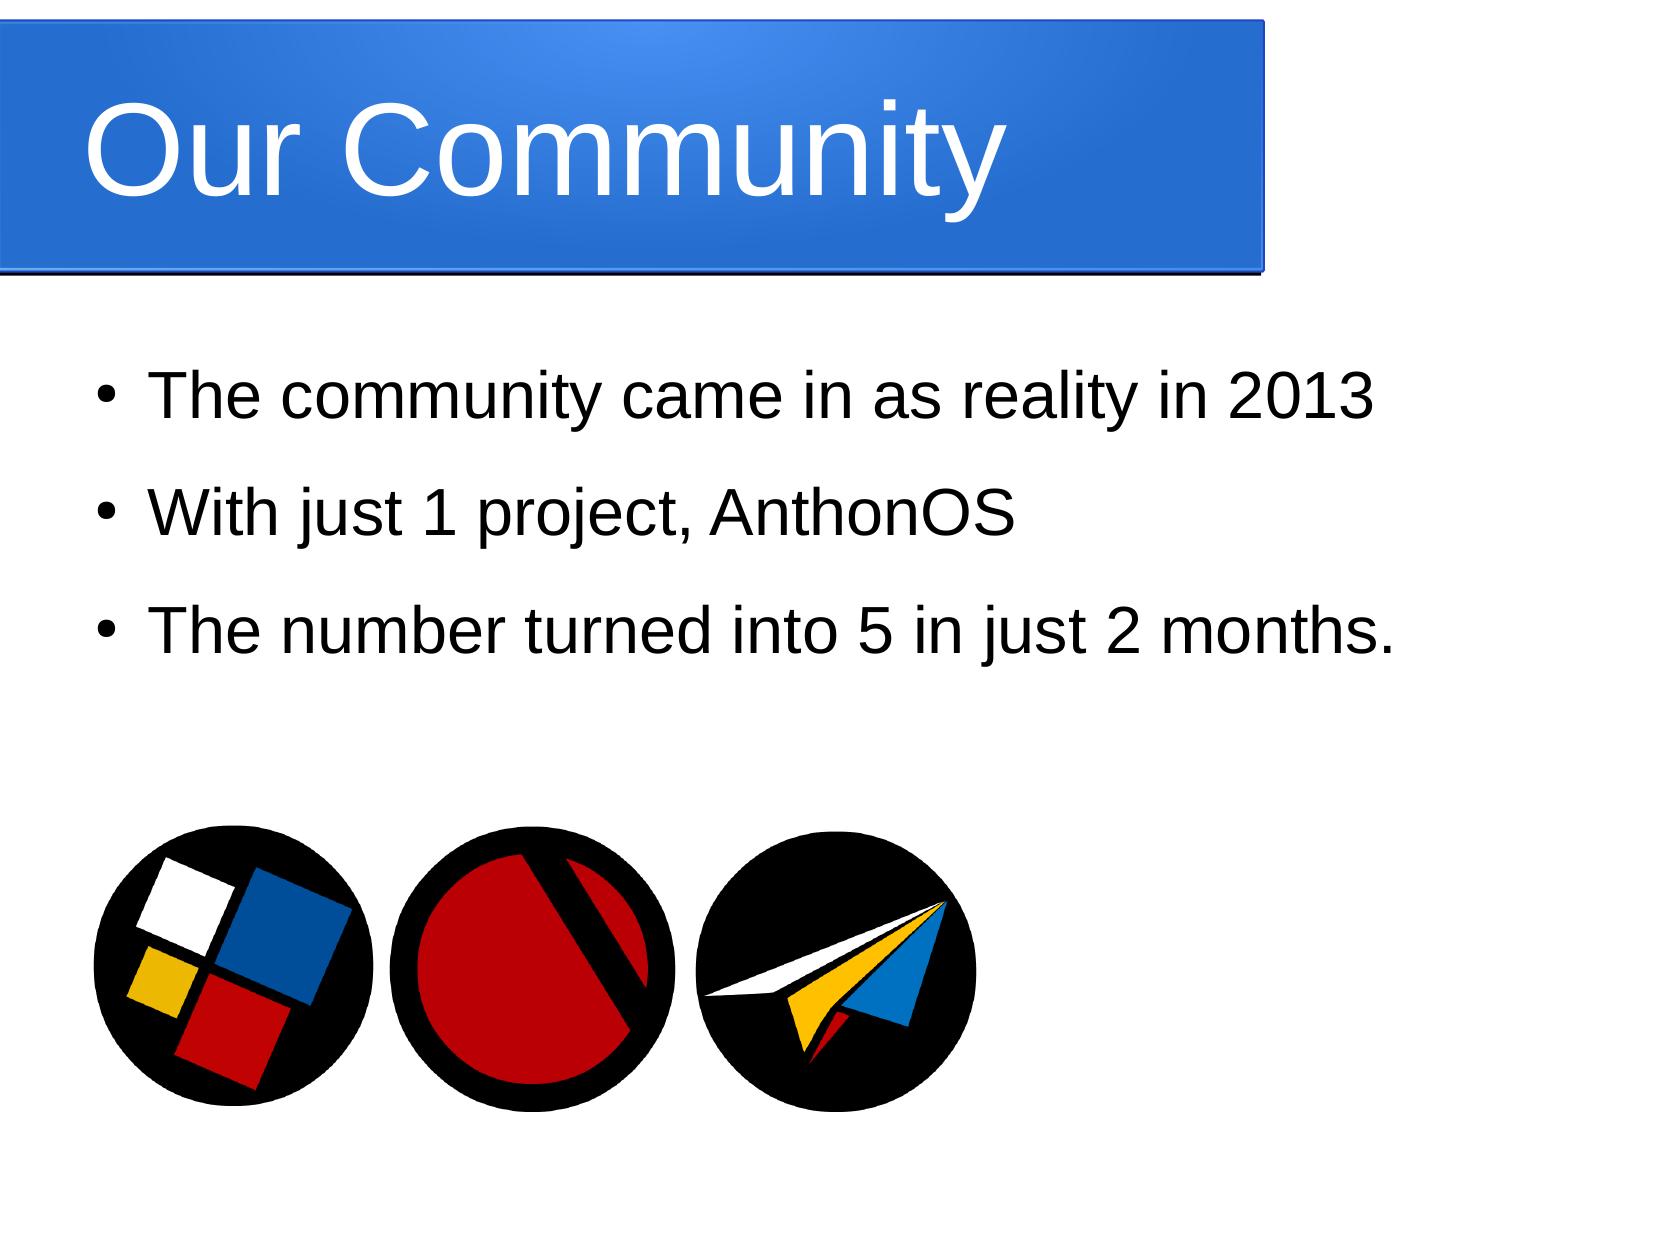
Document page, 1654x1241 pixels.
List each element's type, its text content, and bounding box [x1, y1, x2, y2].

title Our Community [82, 47, 1235, 252]
picture [690, 826, 981, 1117]
picture [88, 820, 378, 1111]
picture [384, 821, 680, 1117]
list The community came in as reality in 2013 With just 1 project, AnthonOS The number turned into 5 in just 2 months. ... [76, 358, 1565, 1078]
